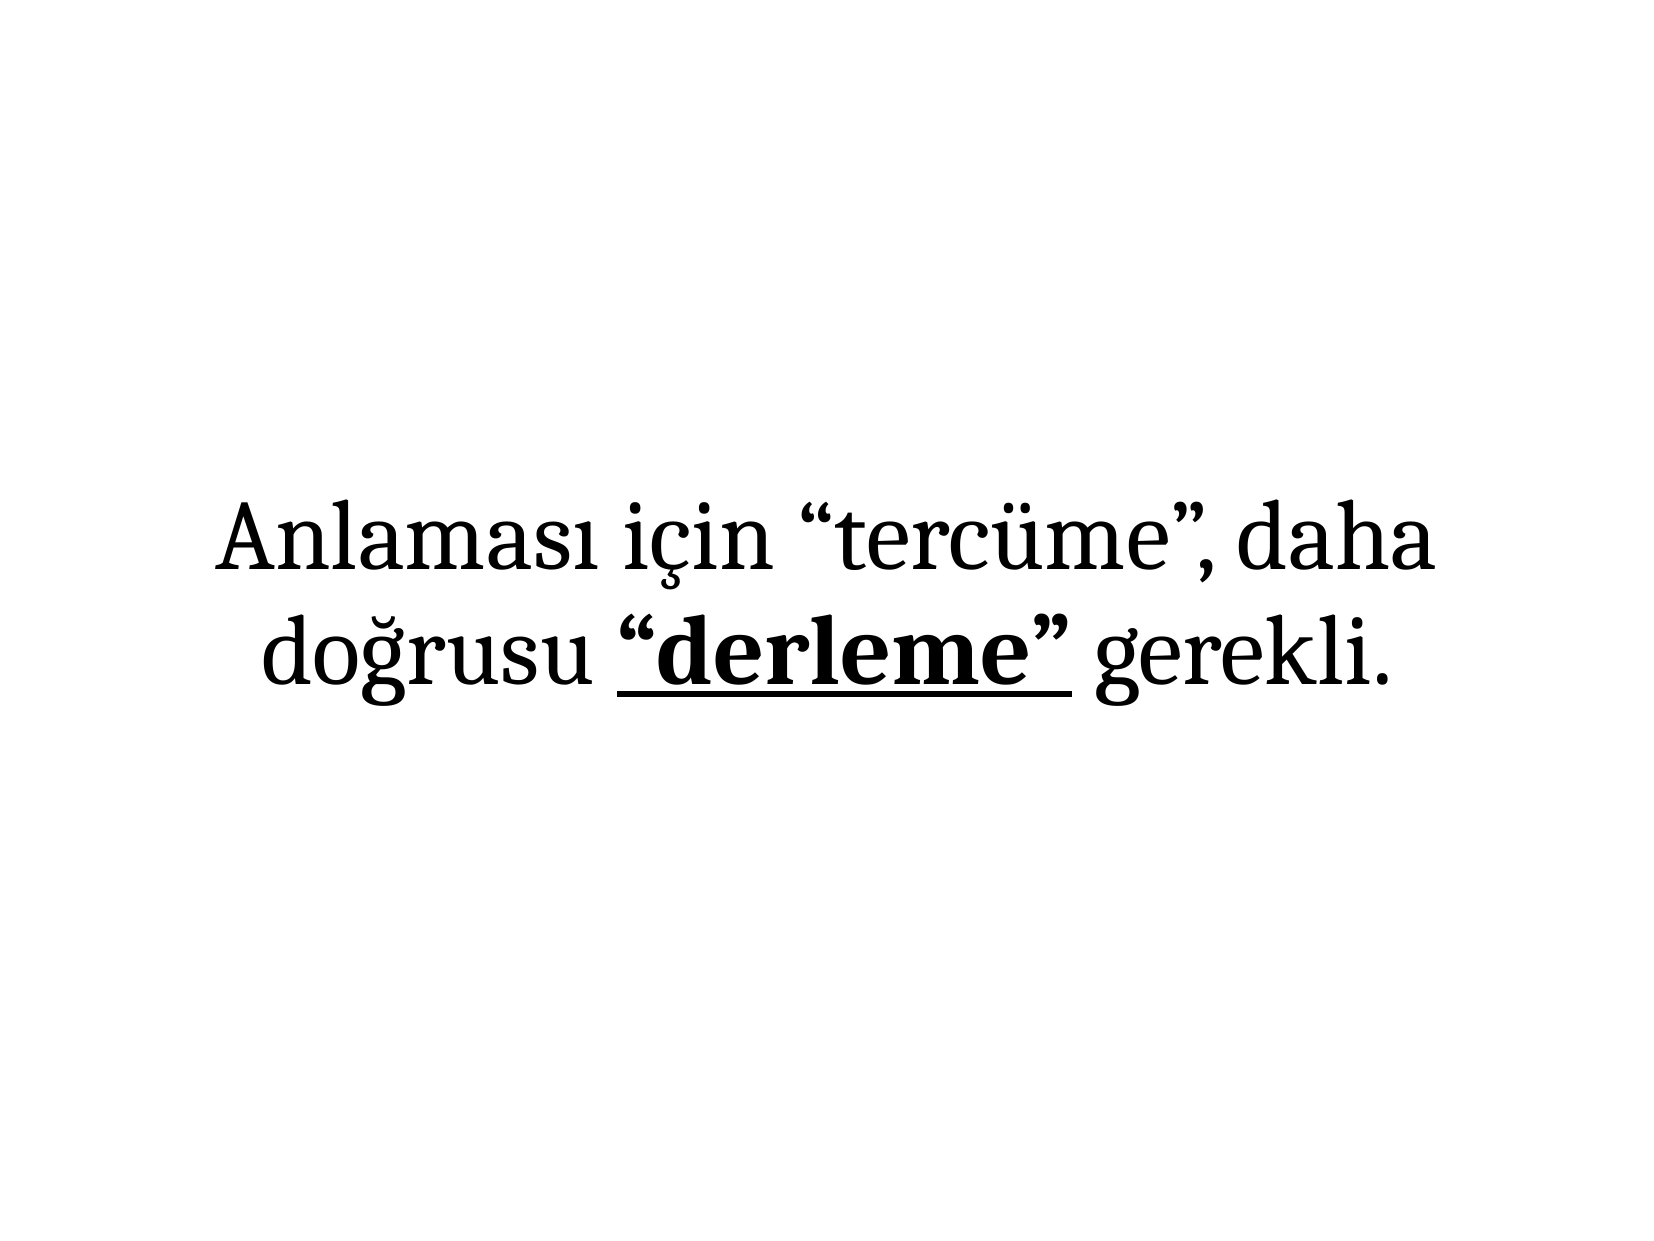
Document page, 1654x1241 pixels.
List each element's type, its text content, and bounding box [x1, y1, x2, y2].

title Anlaması için “tercüme”, daha doğrusu “derleme” gerekli. [82, 281, 1571, 908]
